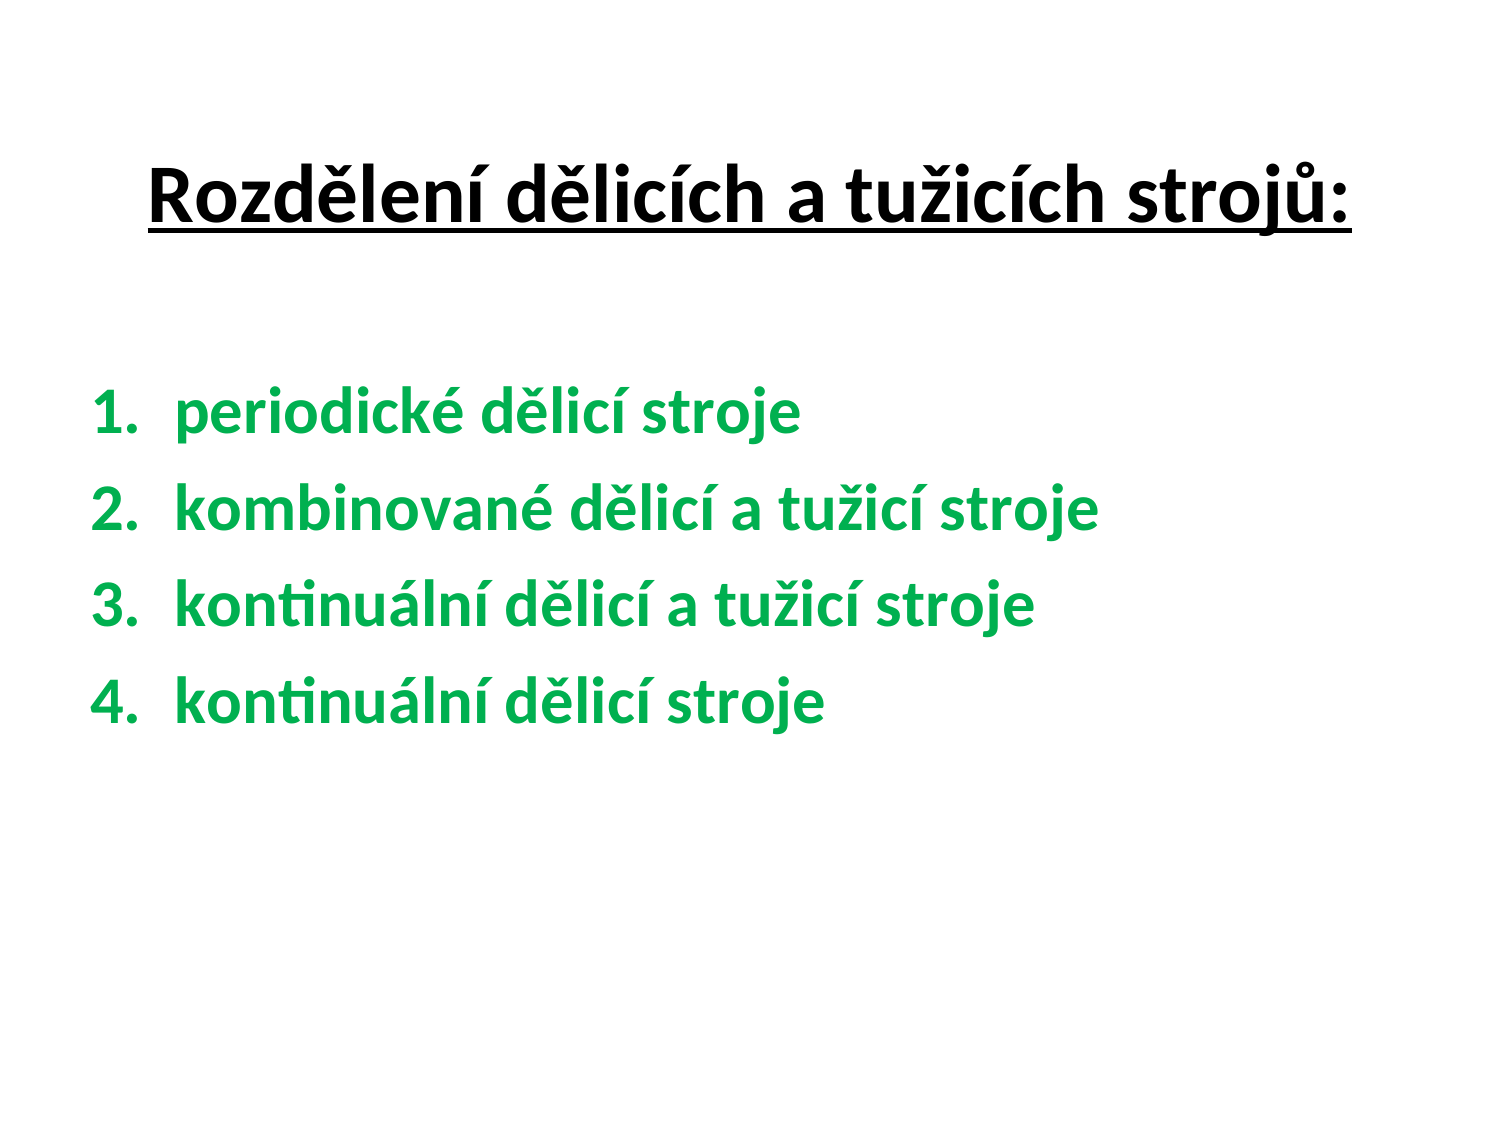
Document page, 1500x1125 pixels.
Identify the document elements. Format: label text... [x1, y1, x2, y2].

list periodické dělicí stroje kombinované dělicí a tužicí stroje kontinuální dělicí a tužicí stroje kontinuální dělicí stroje [75, 262, 1426, 1006]
title Rozdělení dělicích a tužicích strojů: [75, 0, 1426, 262]
